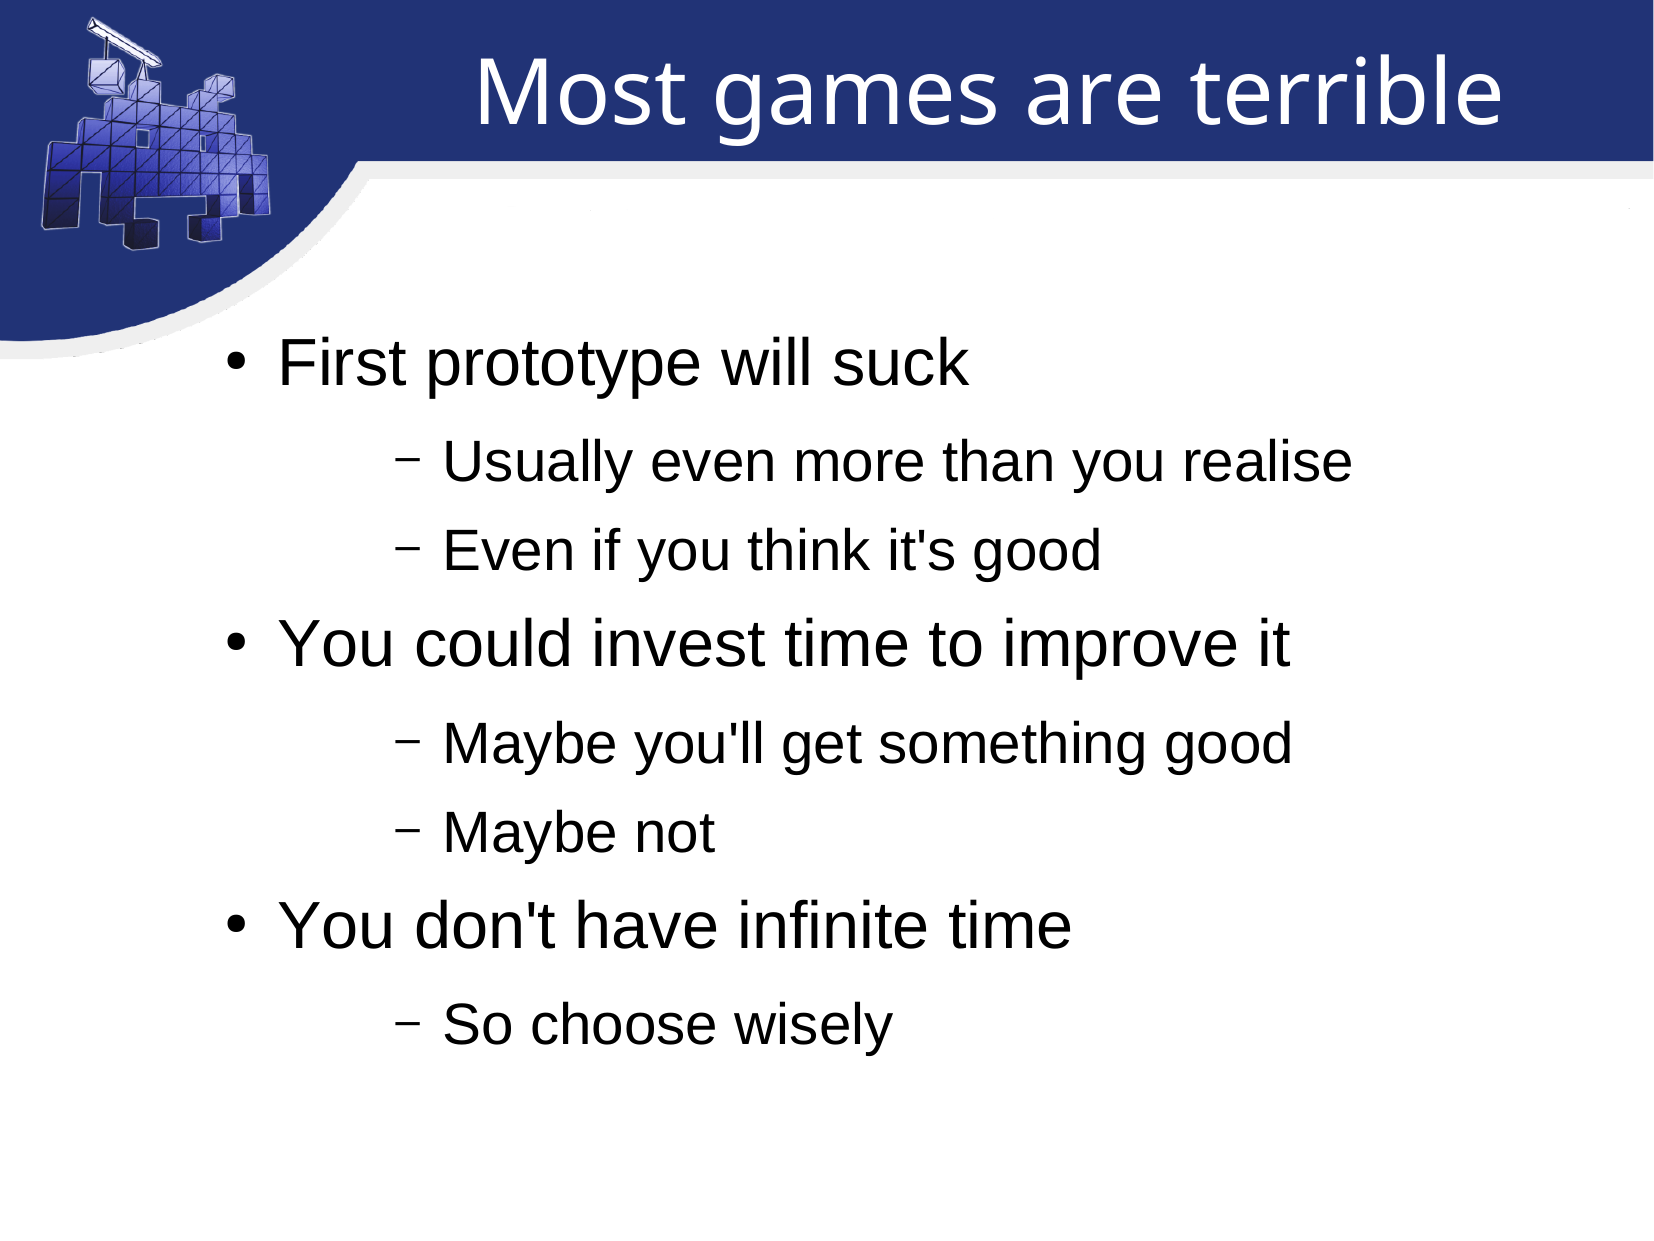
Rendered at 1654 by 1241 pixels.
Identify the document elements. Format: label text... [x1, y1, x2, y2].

title Most games are terrible [354, 35, 1625, 142]
list First prototype will suck Usually even more than you realise Even if you think it's good You could invest time to improve it Maybe you'll get something good Maybe not You don't have infinite time So choose wisely [206, 324, 1595, 1078]
picture [0, 0, 1654, 443]
